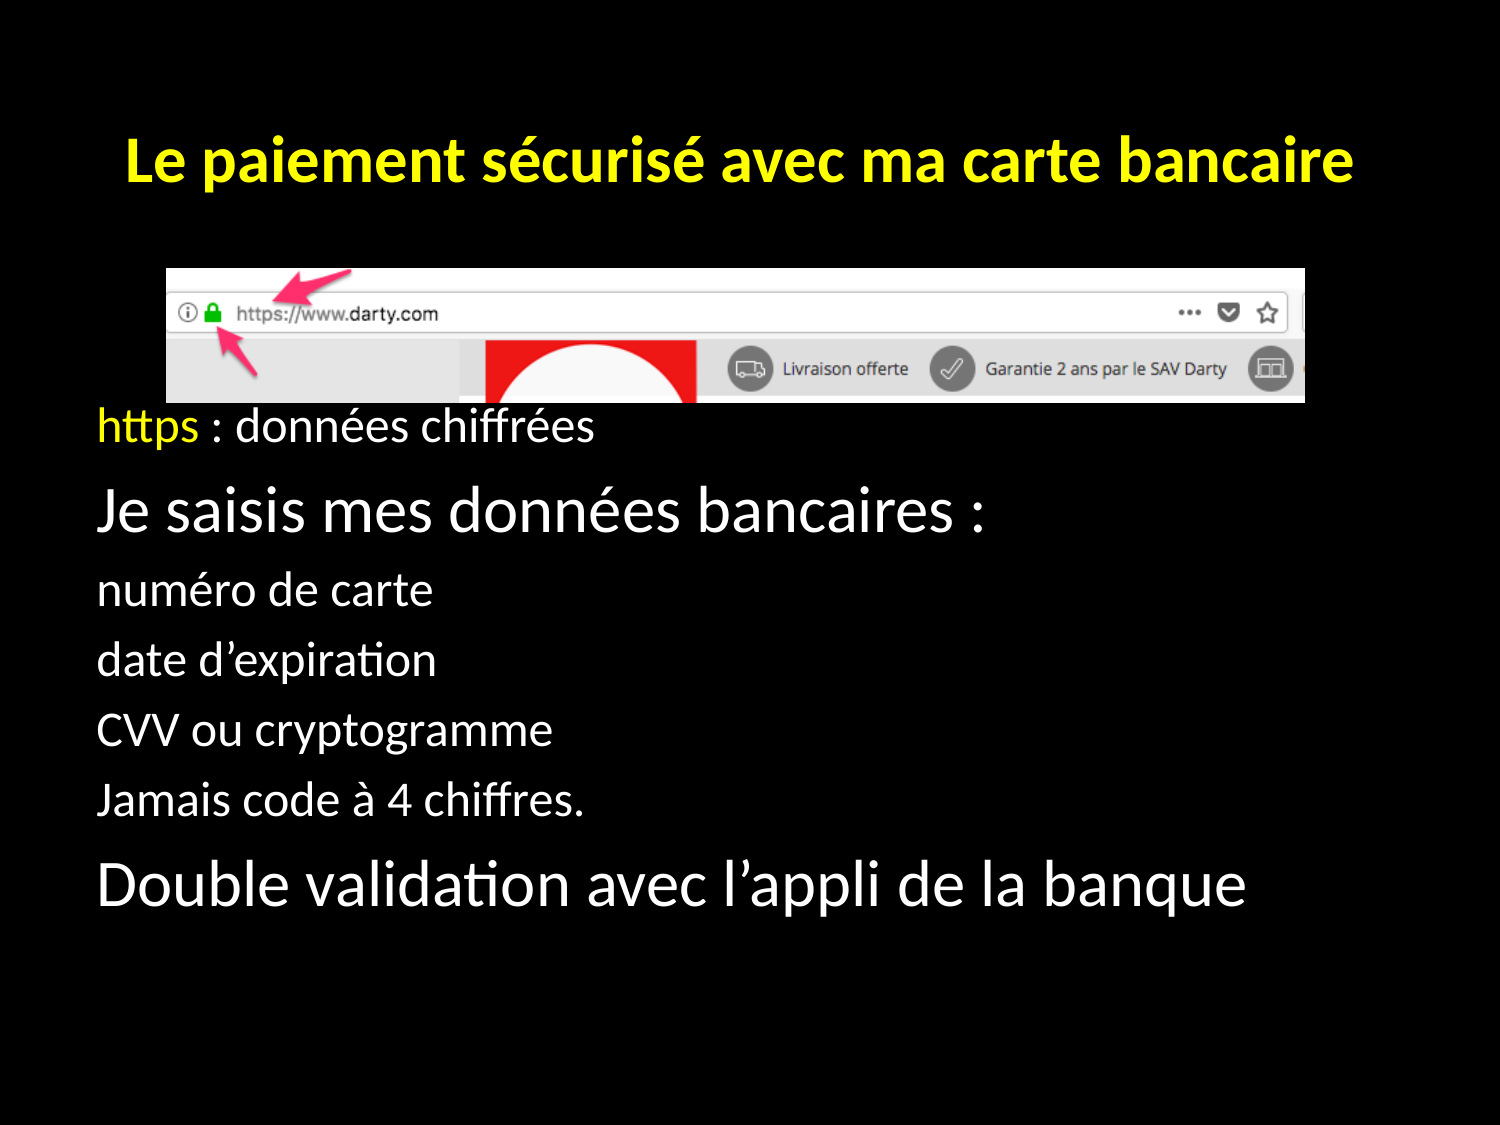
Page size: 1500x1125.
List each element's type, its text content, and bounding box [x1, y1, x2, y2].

list Le paiement sécurisé avec ma carte bancaire https : données chiffrées Je saisis mes données bancaires : numéro de carte date d’expiration CVV ou cryptogramme Jamais code à 4 chiffres. Double validation avec l’appli de la banque [81, 108, 1400, 1082]
picture [166, 268, 1305, 403]
